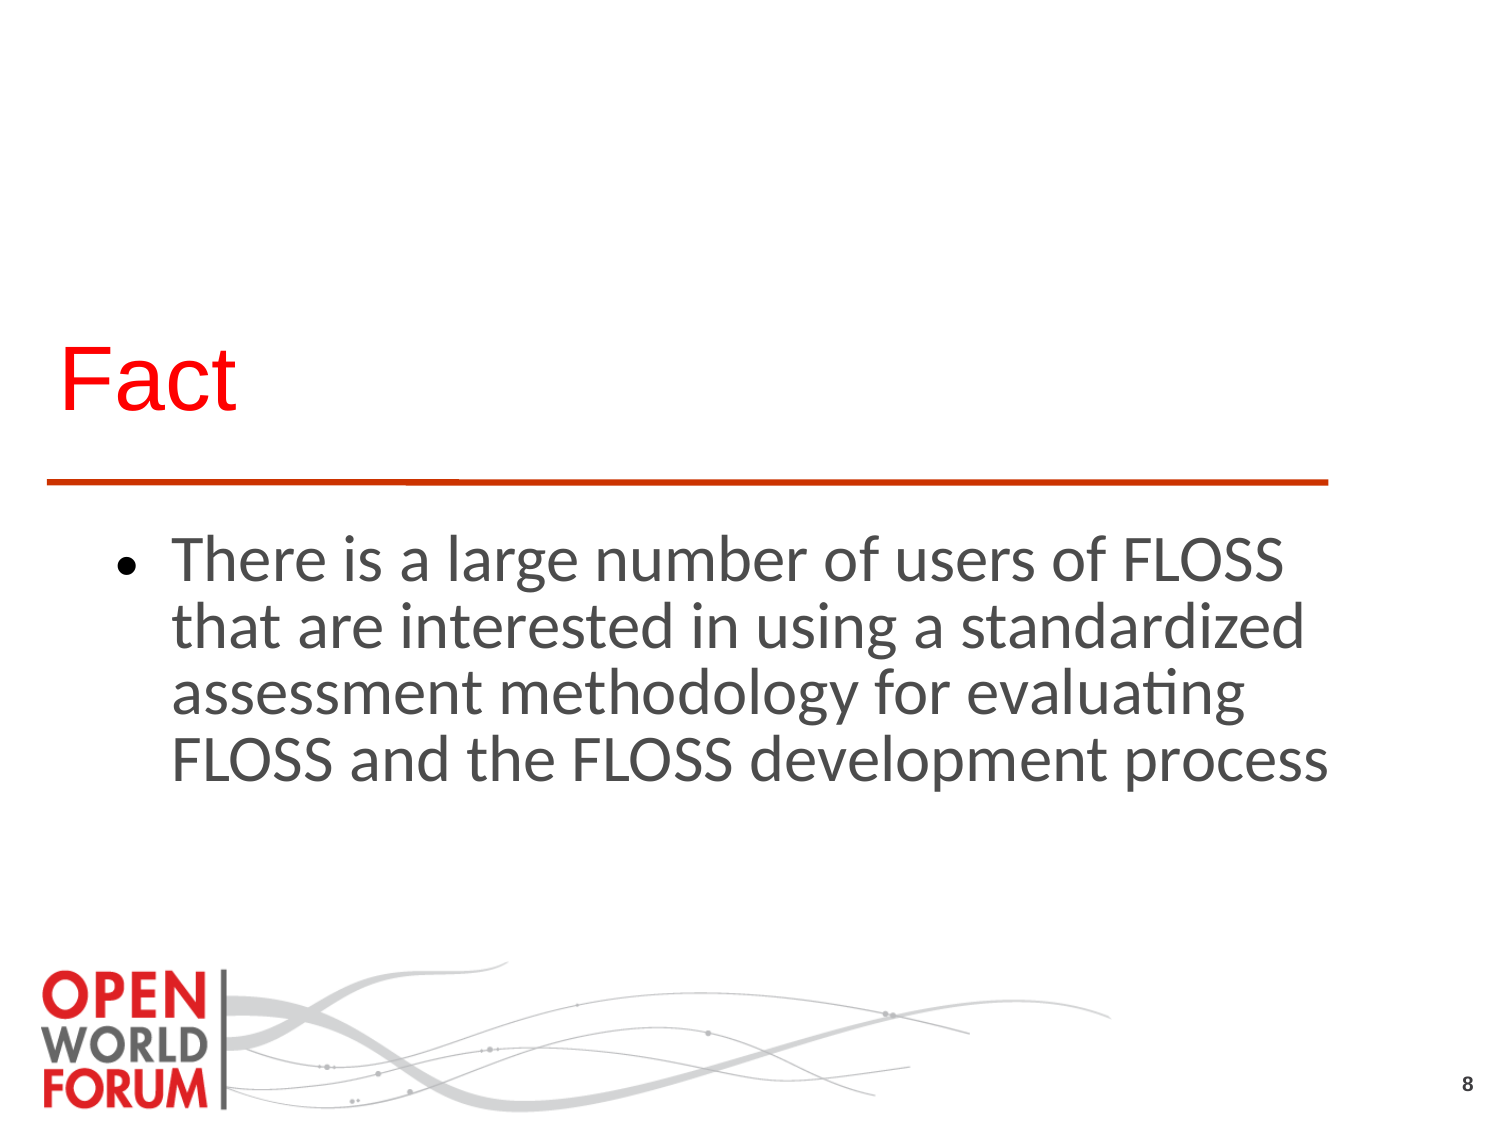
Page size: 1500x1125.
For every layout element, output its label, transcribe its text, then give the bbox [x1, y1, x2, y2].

title Fact [59, 292, 1409, 466]
list There is a large number of users of FLOSS that are interested in using a standardized assessment methodology for evaluating FLOSS and the FLOSS development process [59, 531, 1409, 858]
picture [41, 957, 1112, 1119]
